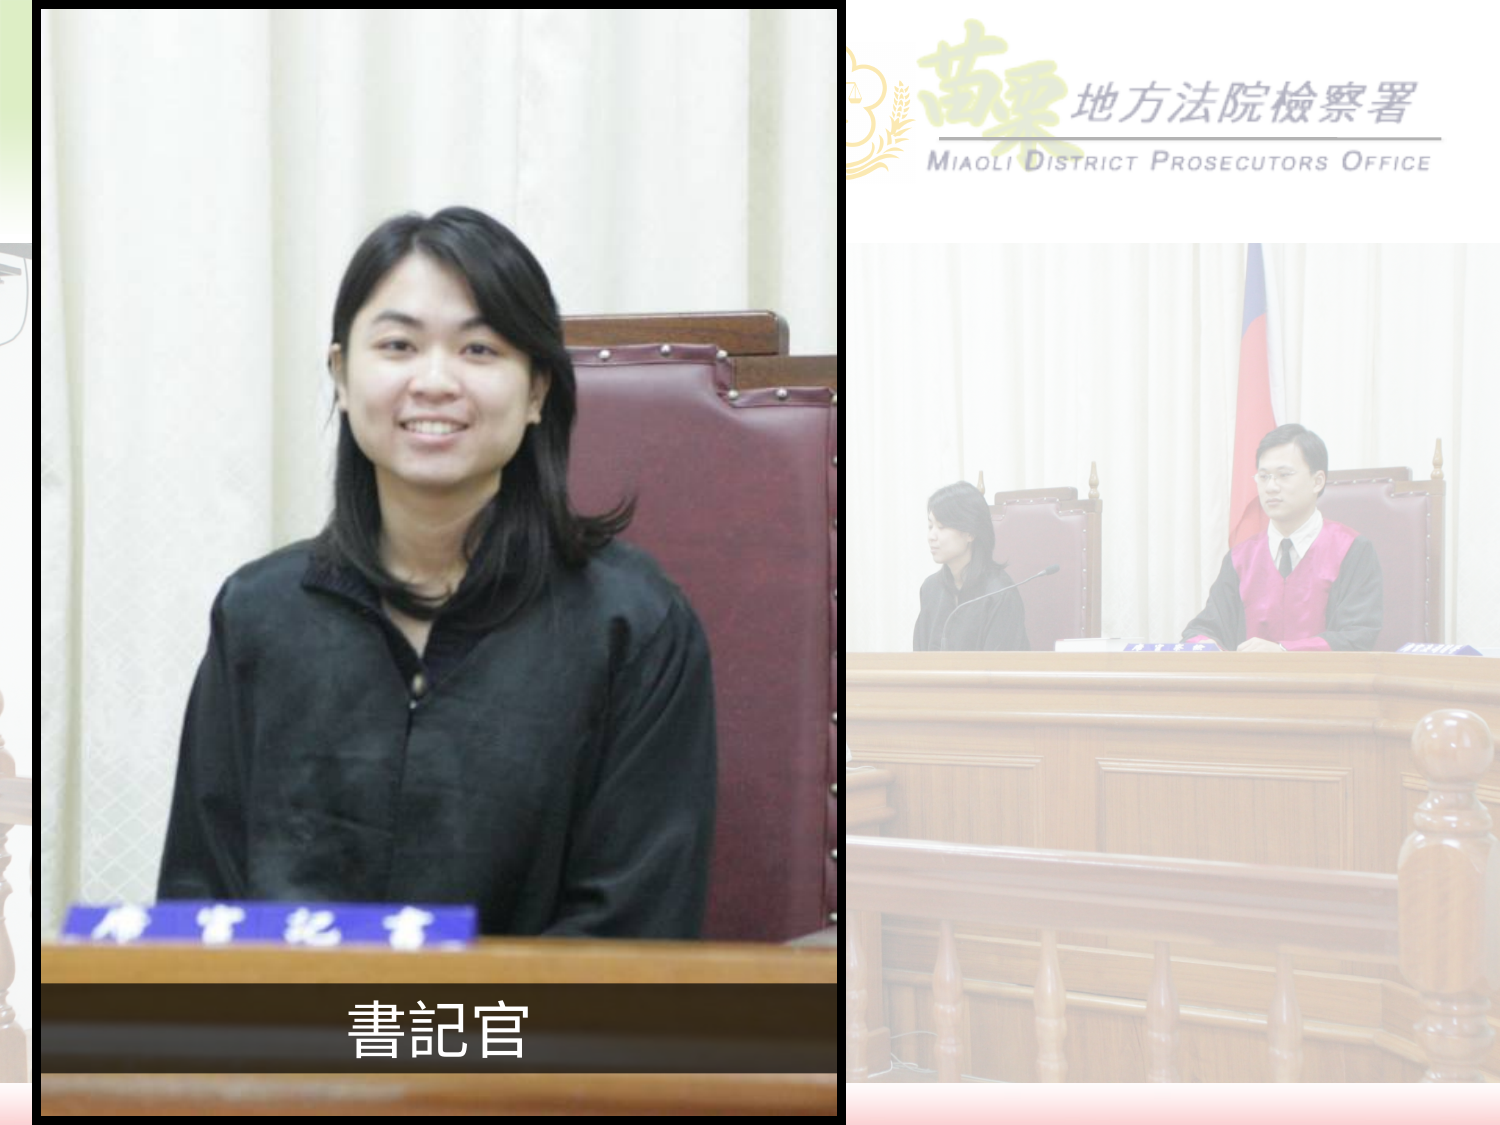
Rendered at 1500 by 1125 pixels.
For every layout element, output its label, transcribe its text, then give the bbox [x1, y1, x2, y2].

picture [41, 1073, 837, 1117]
text_box [0, 0, 32, 1125]
picture [41, 8, 837, 983]
text_box 書記官 [41, 983, 837, 1073]
text_box [846, 0, 1500, 1125]
